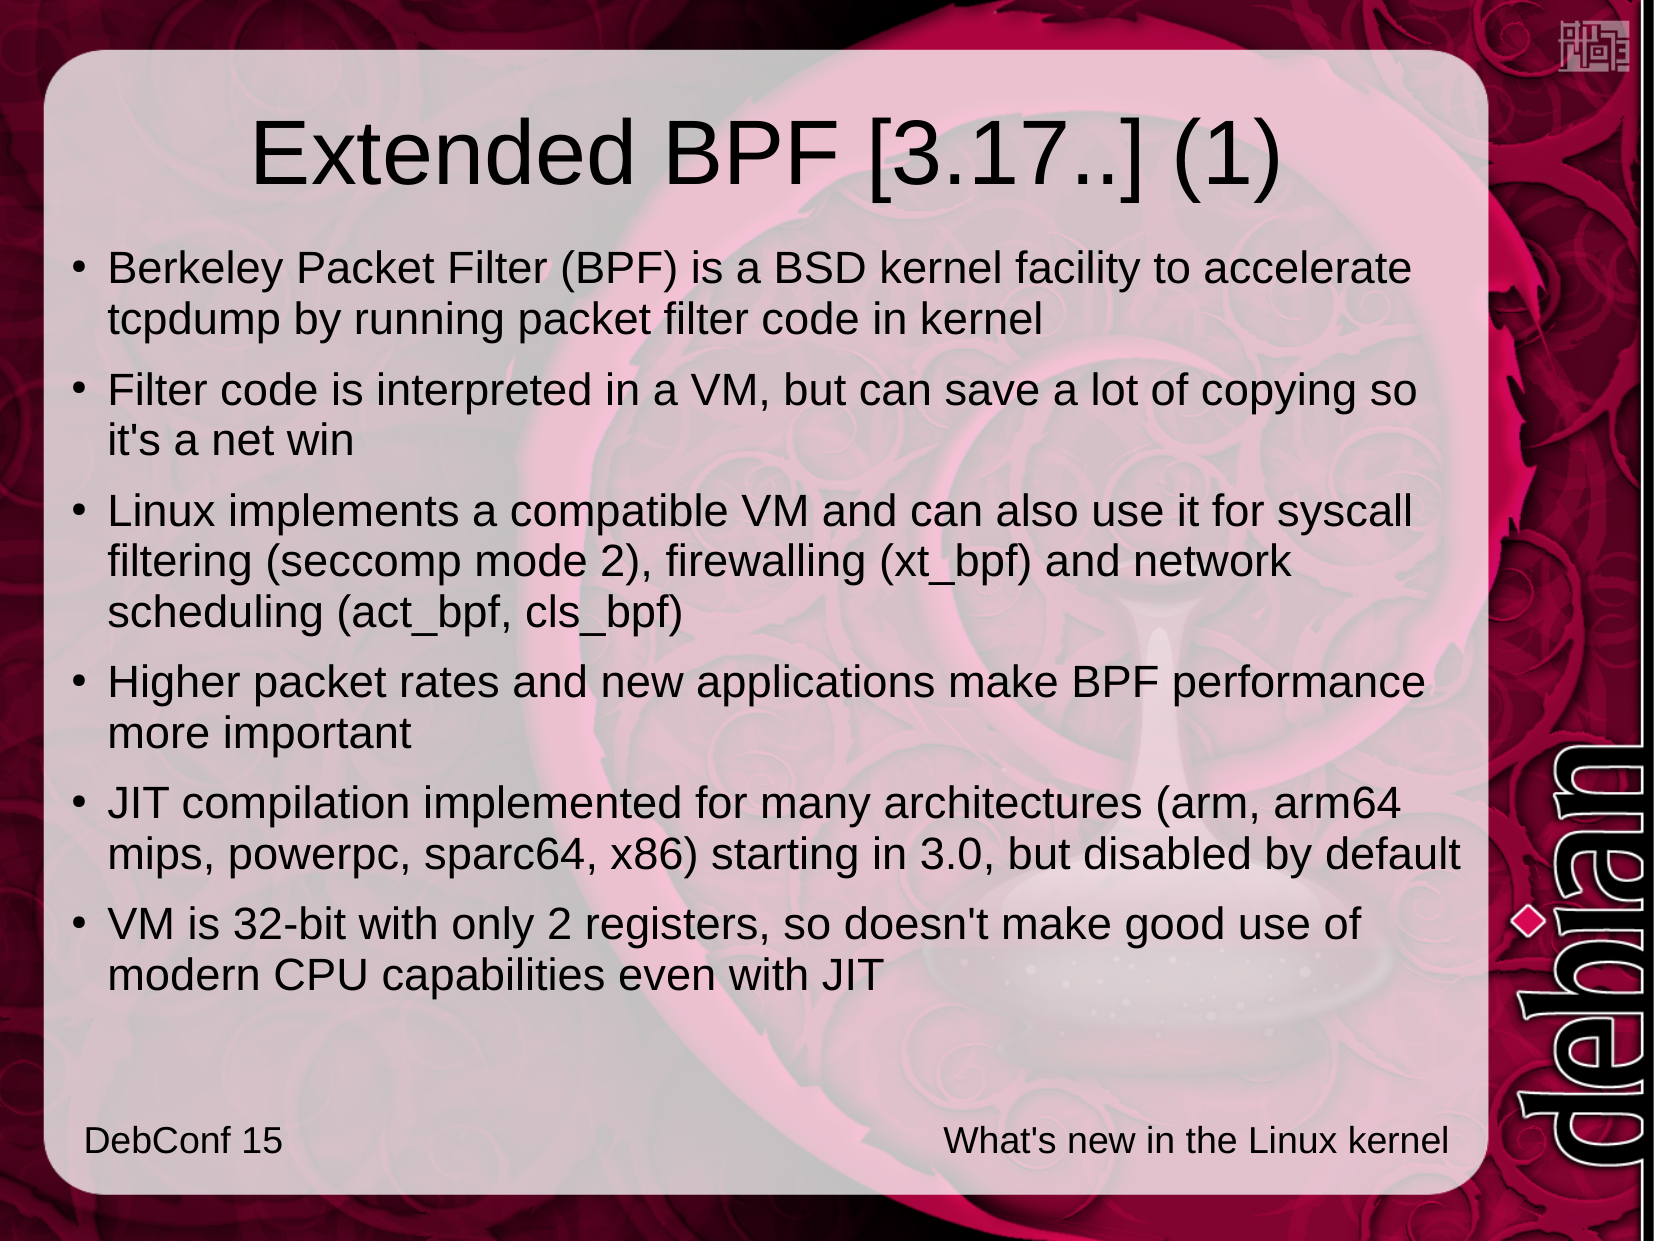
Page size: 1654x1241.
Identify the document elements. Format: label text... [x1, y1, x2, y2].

text_box DebConf 15 [68, 1112, 746, 1170]
title Extended BPF [3.17..] (1) [59, 49, 1477, 242]
picture [0, 0, 1654, 1241]
text_box What's new in the Linux kernel [770, 1112, 1465, 1170]
list Berkeley Packet Filter (BPF) is a BSD kernel facility to accelerate tcpdump by running packet filter code in kernel Filter code is interpreted in a VM, but can save a lot of copying so it's a net win Linux implements a compatible VM and can also use it for syscall filtering (seccomp mode 2), firewalling (xt_bpf) and network scheduling (act_bpf, cls_bpf) Higher packet rates and new applications make BPF performance more important JIT compilation implemented for many architectures (arm, arm64 mips, powerpc, sparc64, x86) starting in 3.0, but disabled by default VM is 32-bit with only 2 registers, so doesn't make good use of modern CPU capabilities even with JIT [59, 242, 1477, 1062]
